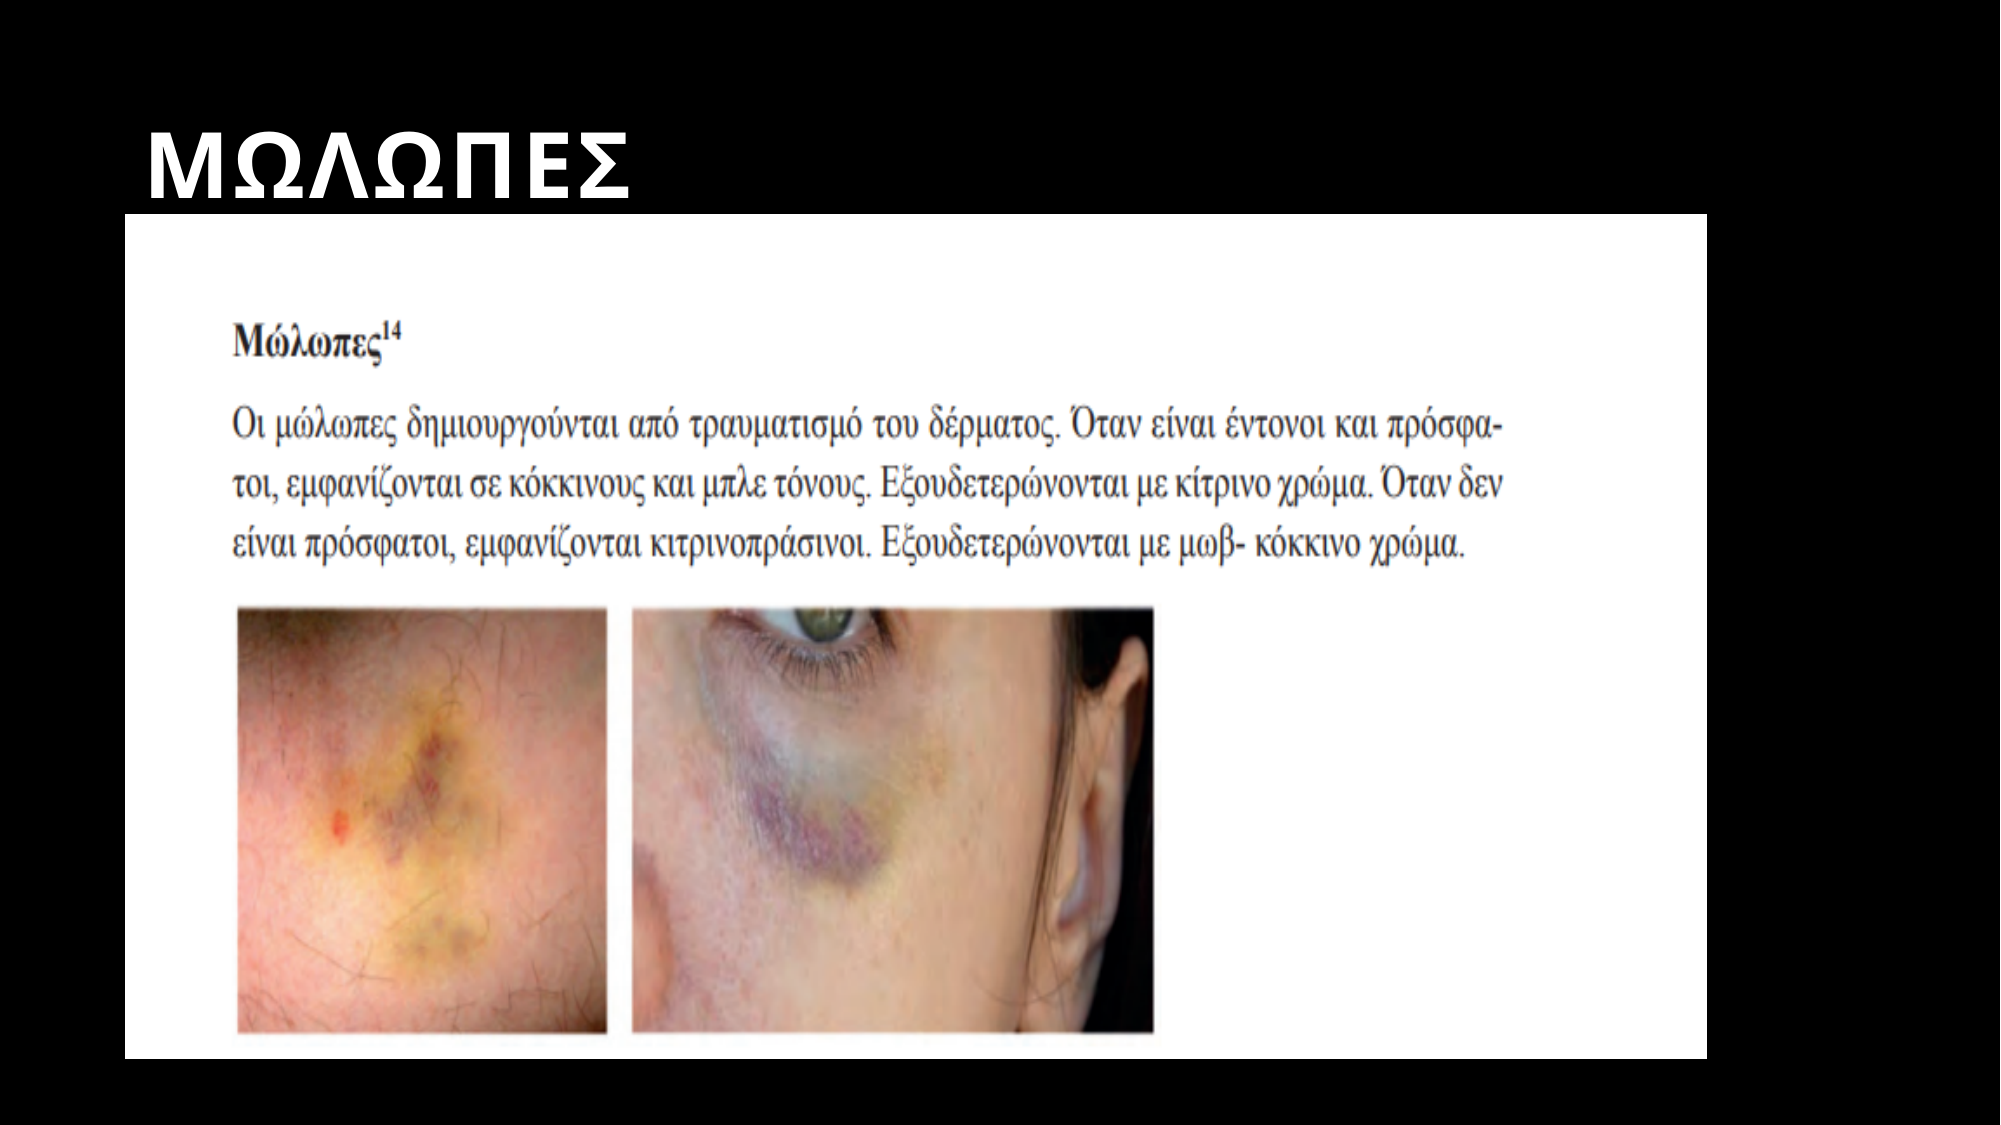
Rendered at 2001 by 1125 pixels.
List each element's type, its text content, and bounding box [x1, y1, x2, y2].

title ΜΩΛΩΠΕΣ [125, 101, 680, 214]
picture [125, 214, 1707, 1059]
